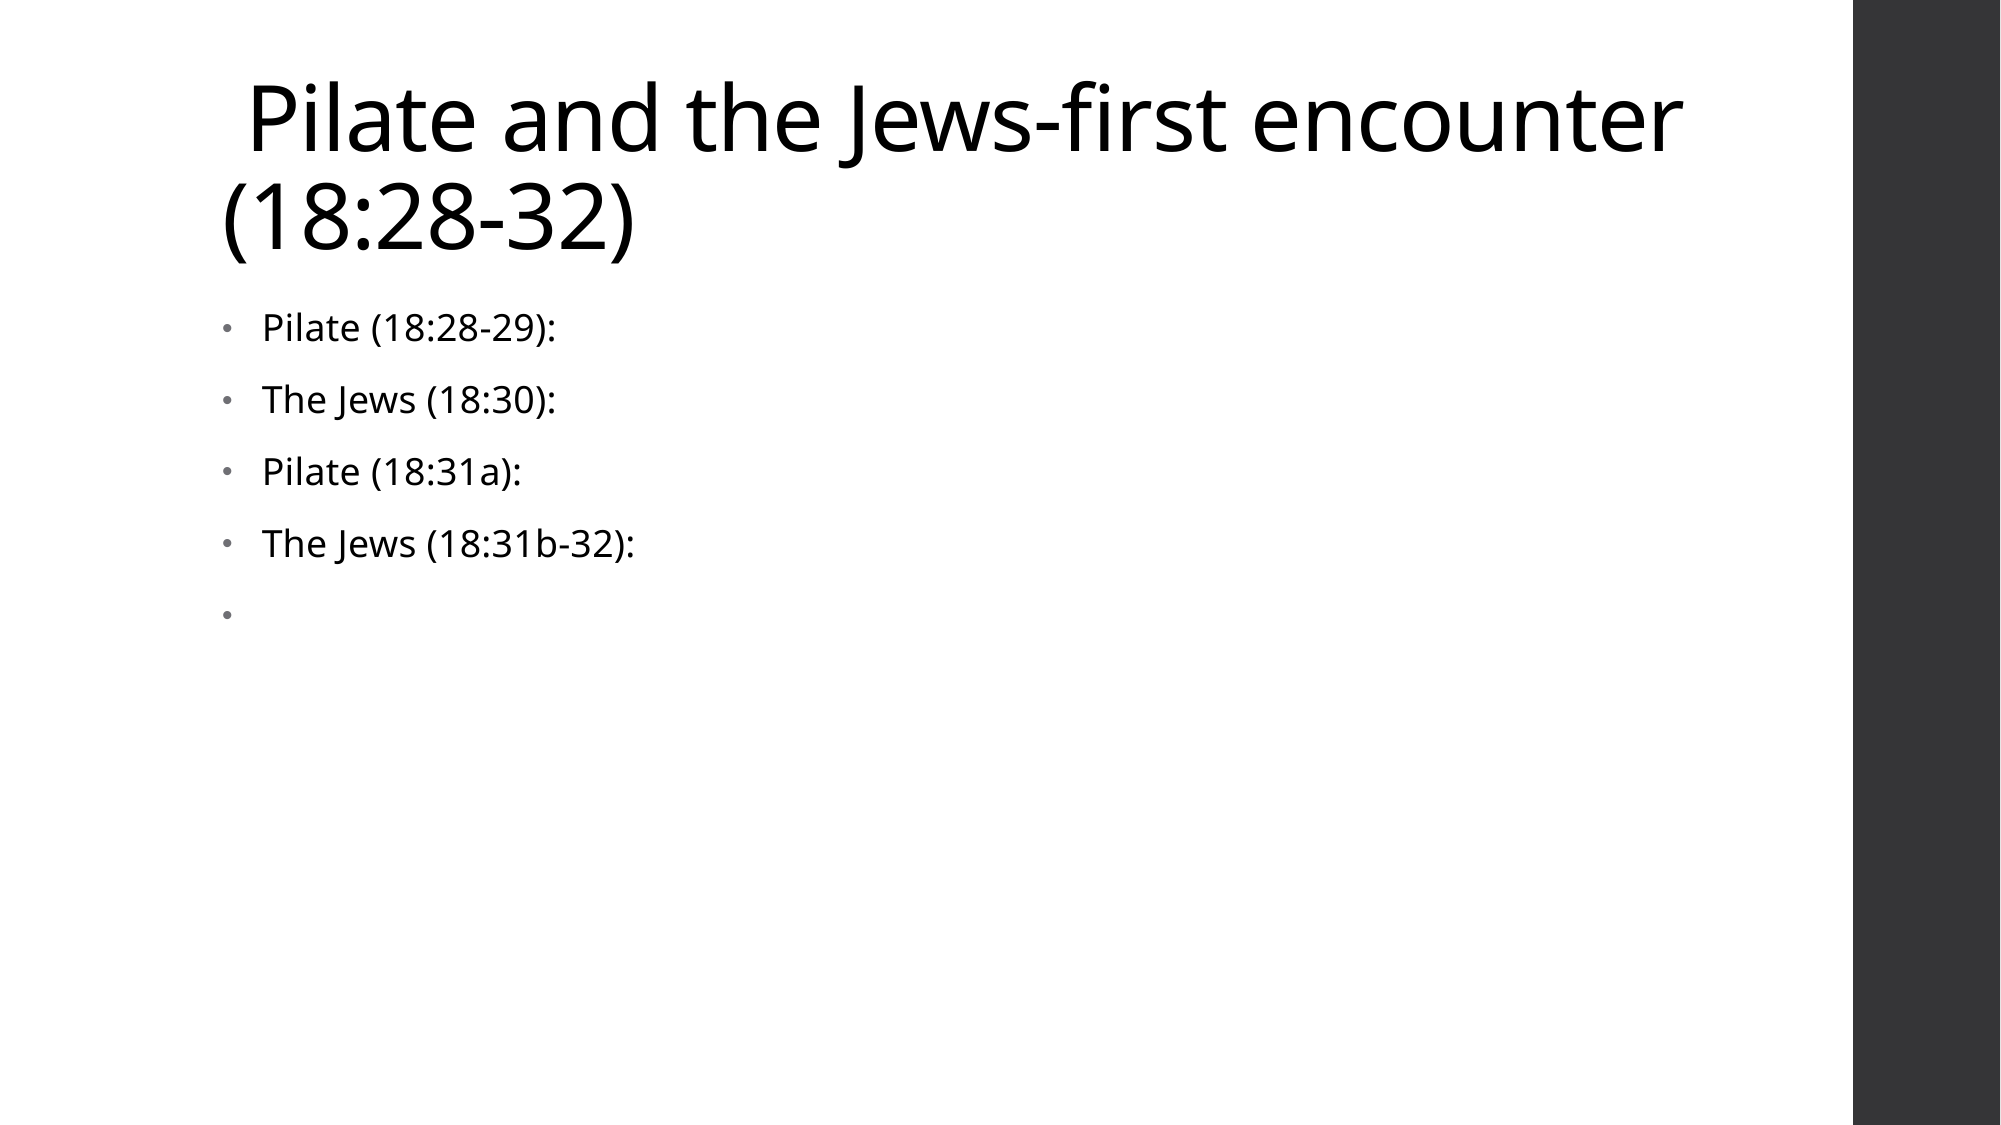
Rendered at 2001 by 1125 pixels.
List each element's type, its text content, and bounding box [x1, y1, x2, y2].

list Pilate (18:28-29): The Jews (18:30): Pilate (18:31a): The Jews (18:31b-32): [206, 299, 1617, 1014]
title Pilate and the Jews-first encounter (18:28-32) [206, 60, 1797, 278]
